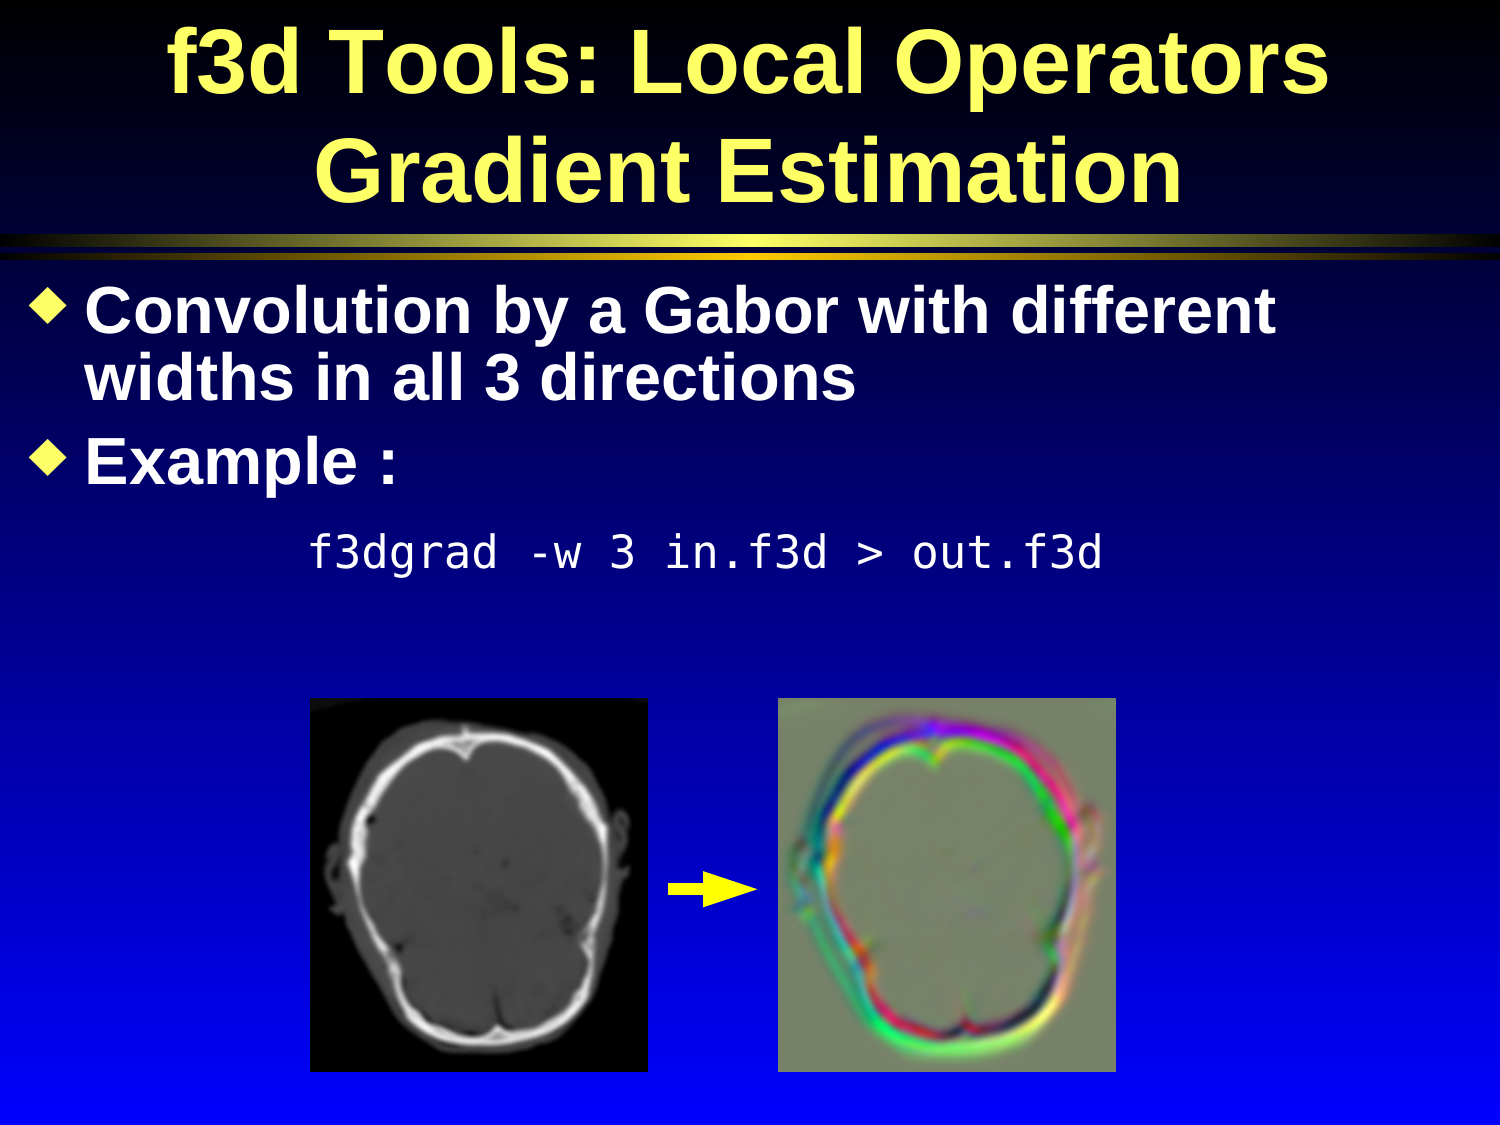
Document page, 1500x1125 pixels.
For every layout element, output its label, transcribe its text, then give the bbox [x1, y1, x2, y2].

picture [310, 698, 648, 1072]
list Convolution by a Gabor with different widths in all 3 directions Example : f3dgrad -w 3 in.f3d > out.f3d [28, 279, 1500, 654]
picture [778, 698, 1116, 1072]
title f3d Tools: Local Operators Gradient Estimation [39, 0, 1460, 235]
